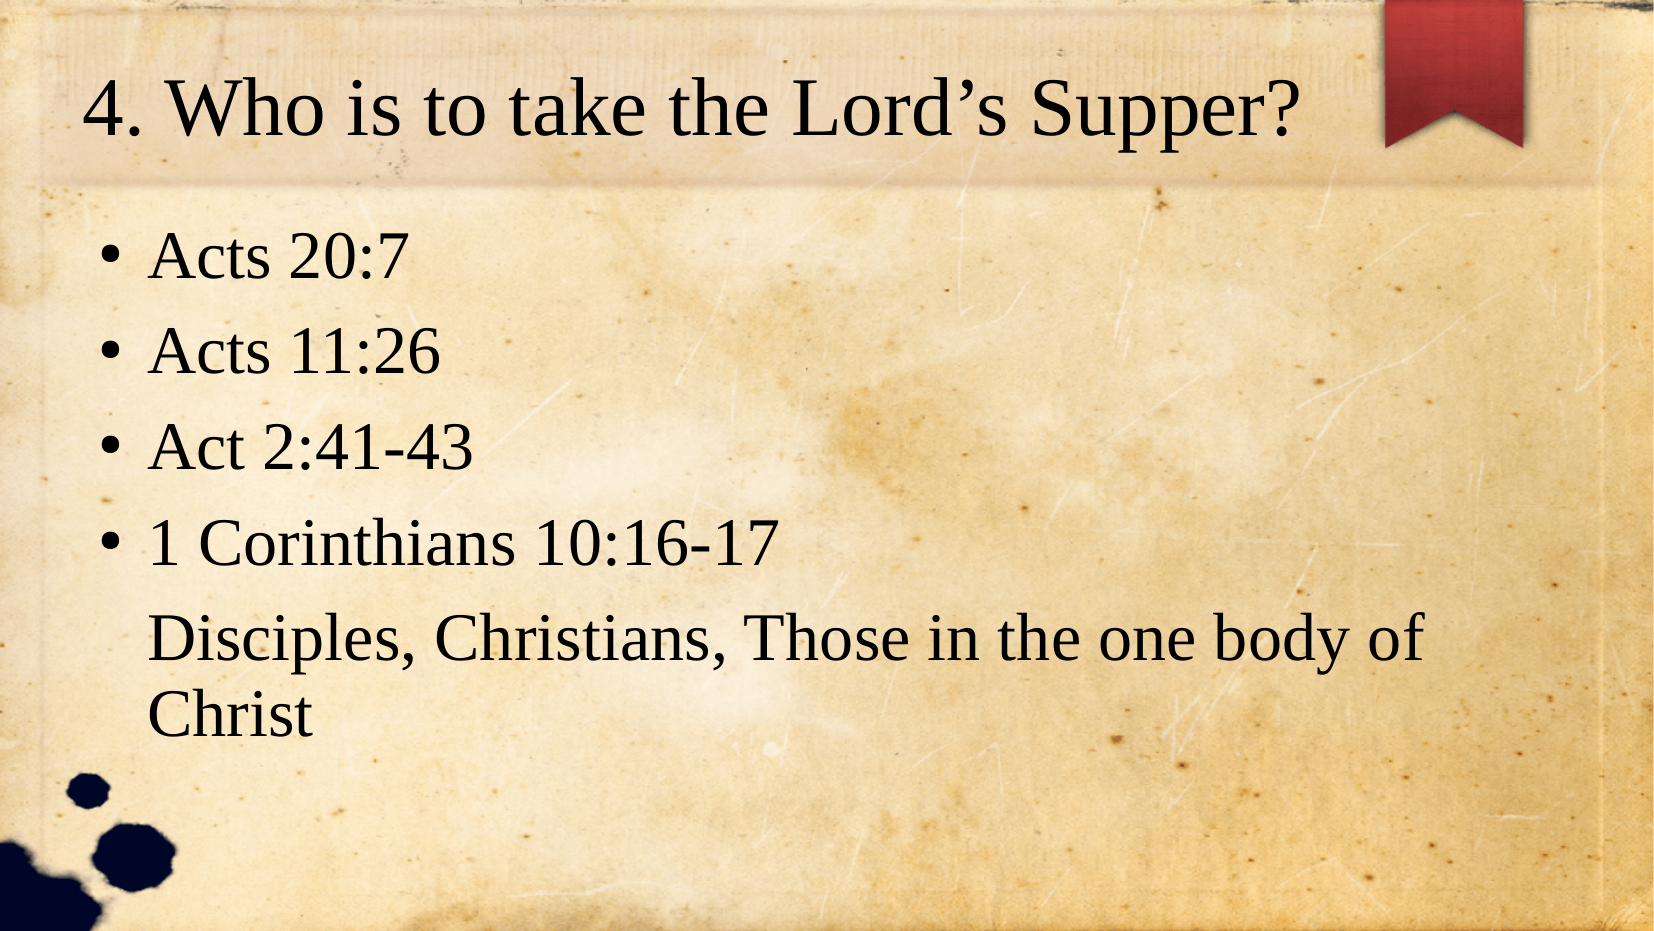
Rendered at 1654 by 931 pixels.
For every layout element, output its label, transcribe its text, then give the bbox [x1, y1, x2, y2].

title 4. Who is to take the Lord’s Supper? [82, 37, 1347, 178]
list Acts 20:7 Acts 11:26 Act 2:41-43 1 Corinthians 10:16-17 Disciples, Christians, Those in the one body of Christ [82, 217, 1538, 758]
picture [0, 0, 1654, 931]
